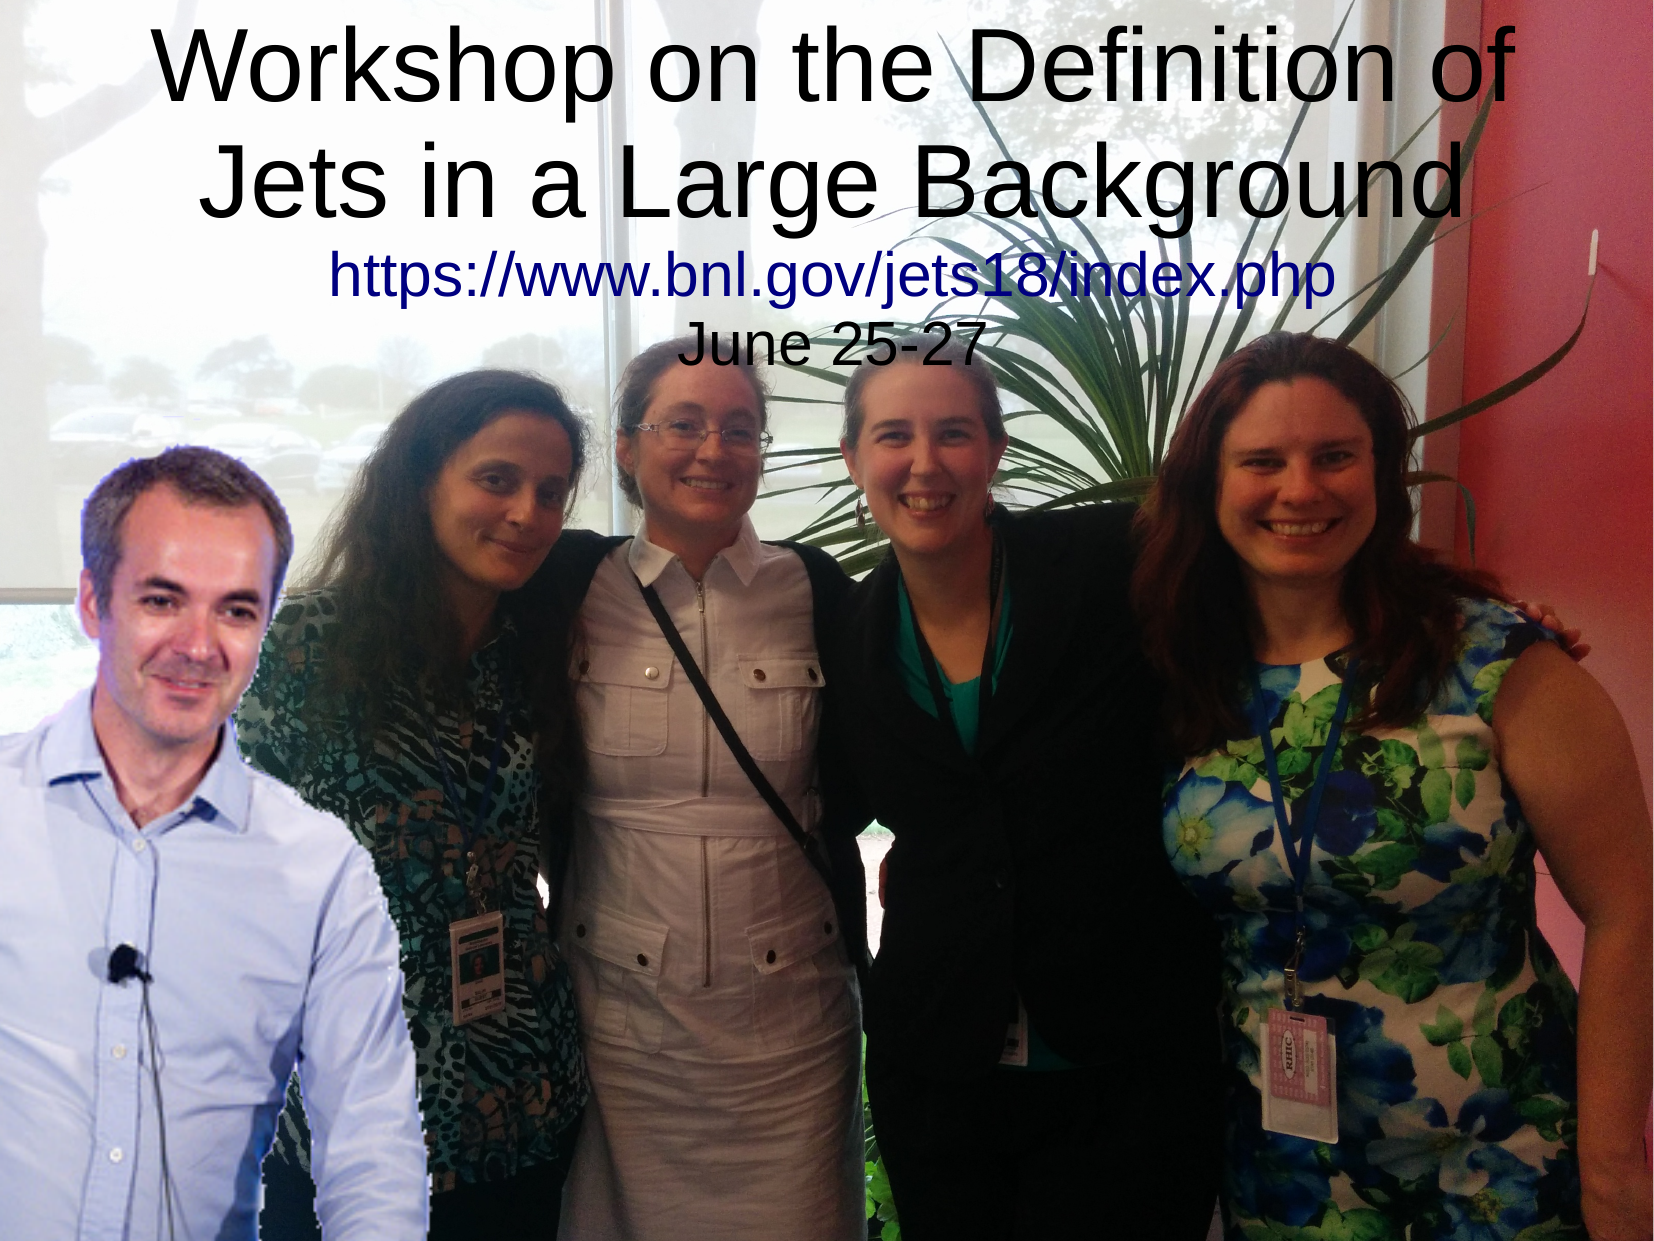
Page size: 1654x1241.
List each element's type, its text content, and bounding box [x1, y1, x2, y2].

picture [0, 0, 1654, 1241]
text_box Workshop on the Definition of Jets in a Large Background https://www.bnl.gov/jets18/index.php June 25-27 [102, 0, 1566, 329]
